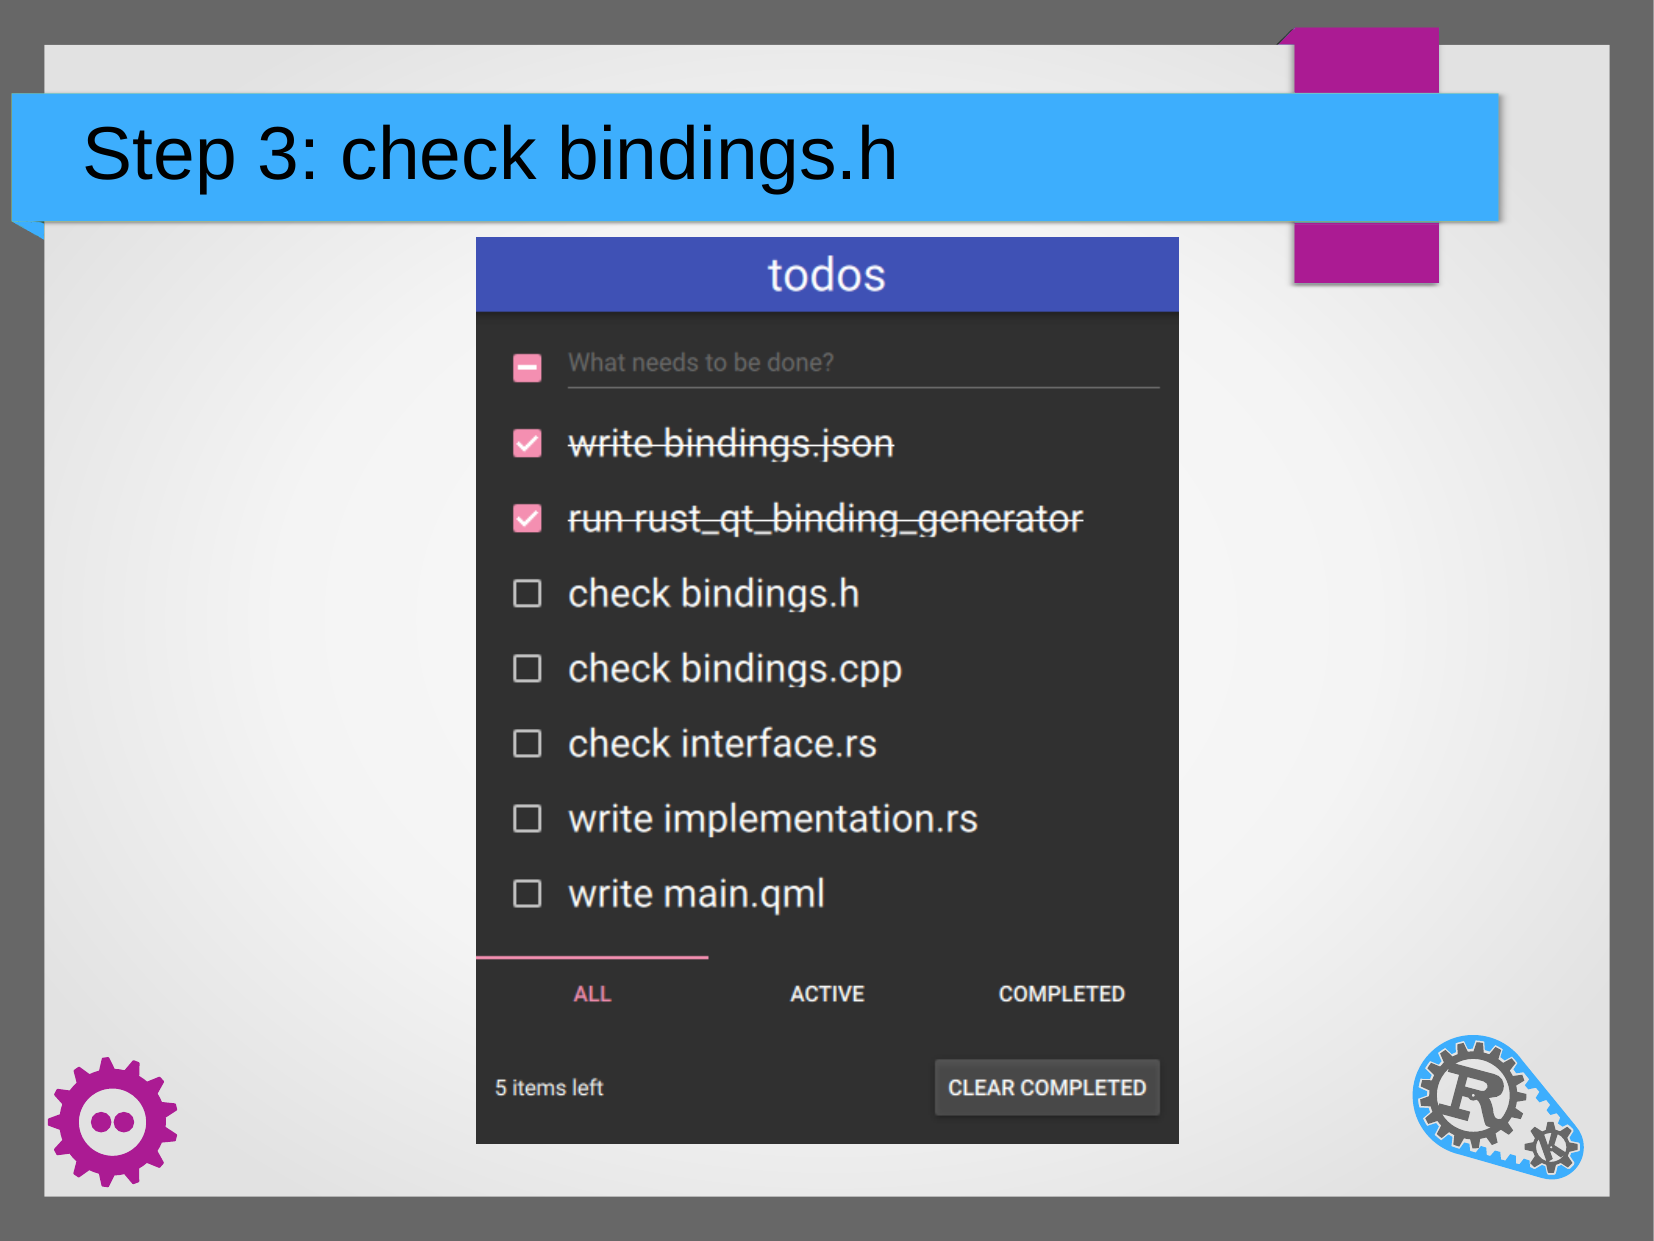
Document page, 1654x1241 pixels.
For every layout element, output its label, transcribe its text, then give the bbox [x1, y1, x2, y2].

picture [0, 0, 1654, 1241]
title Step 3: check bindings.h [82, 94, 1264, 213]
